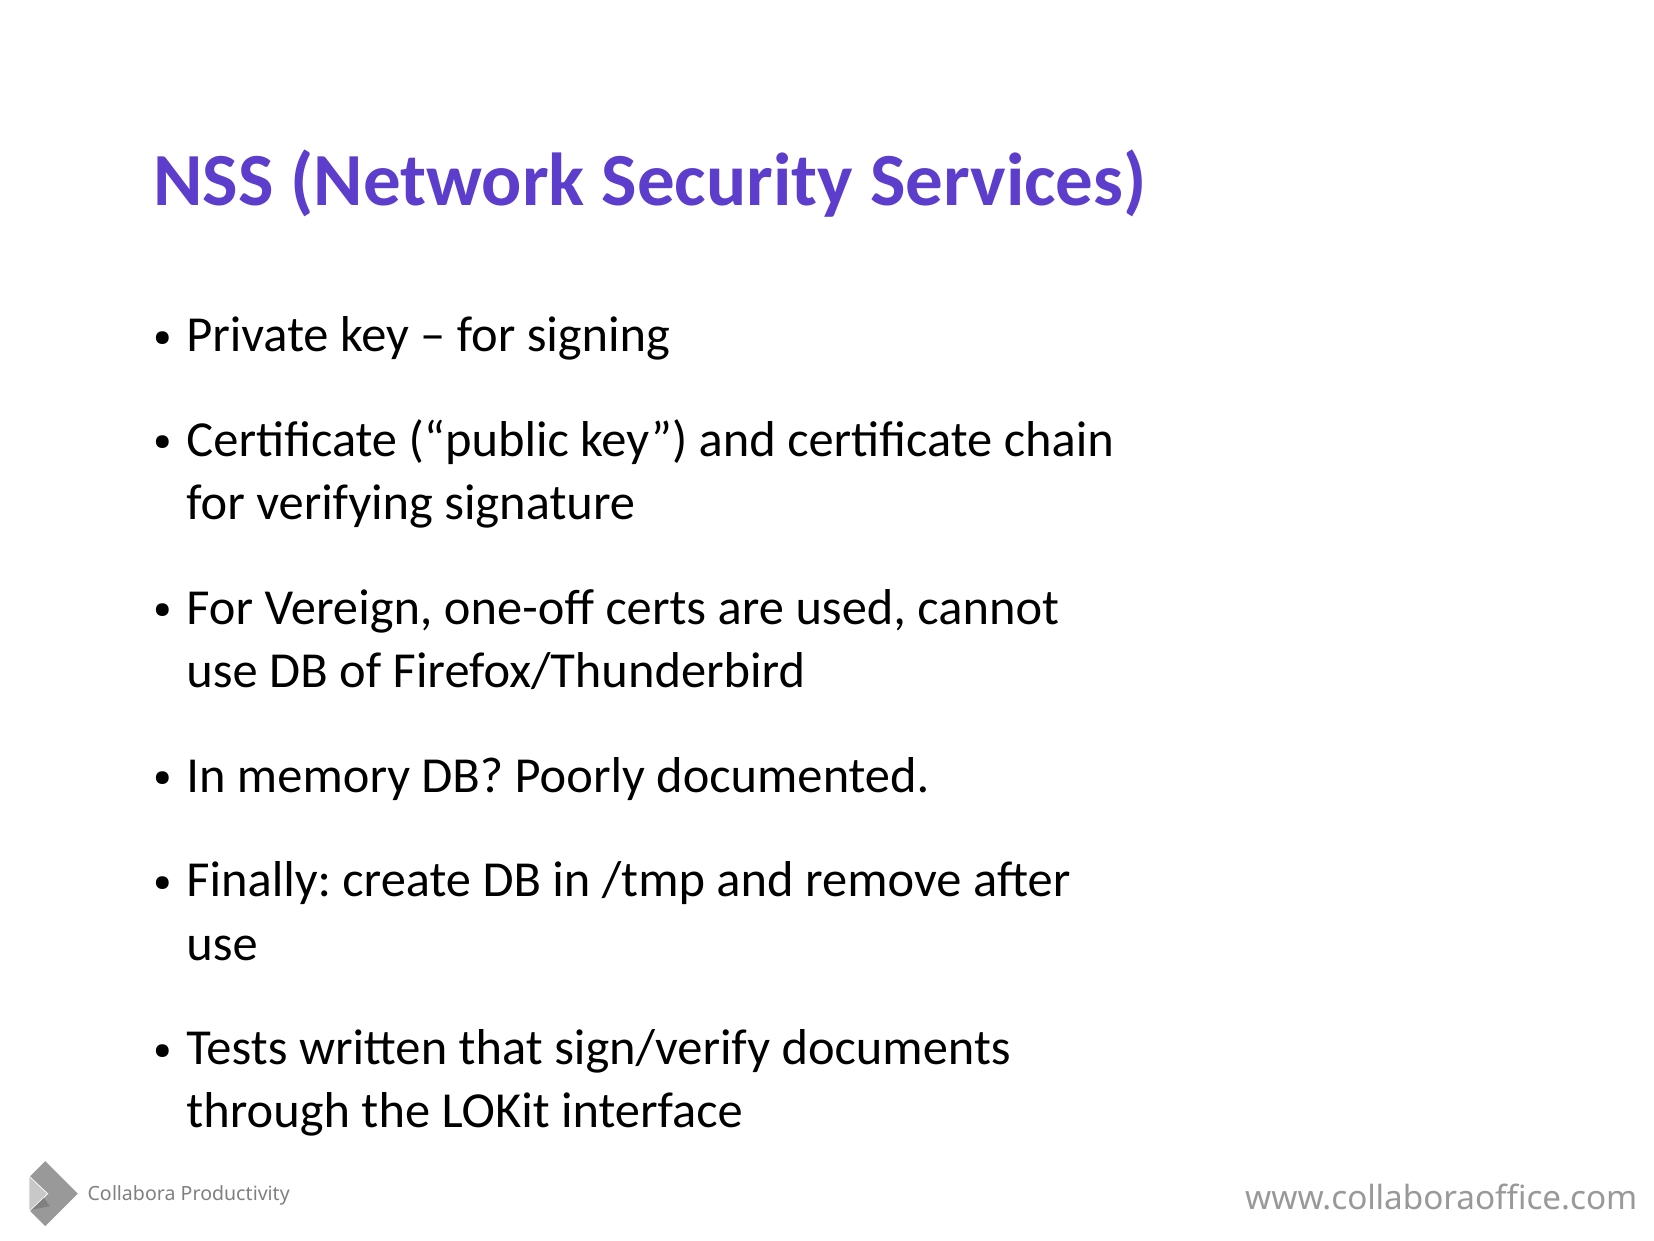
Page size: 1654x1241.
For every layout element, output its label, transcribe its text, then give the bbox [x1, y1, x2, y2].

title NSS (Network Security Services) [153, 35, 1477, 225]
list Private key – for signing Certificate (“public key”) and certificate chain for verifying signature For Vereign, one-off certs are used, cannot use DB of Firefox/Thunderbird In memory DB? Poorly documented. Finally: create DB in /tmp and remove after use Tests written that sign/verify documents through the LOKit interface [153, 301, 1134, 1146]
